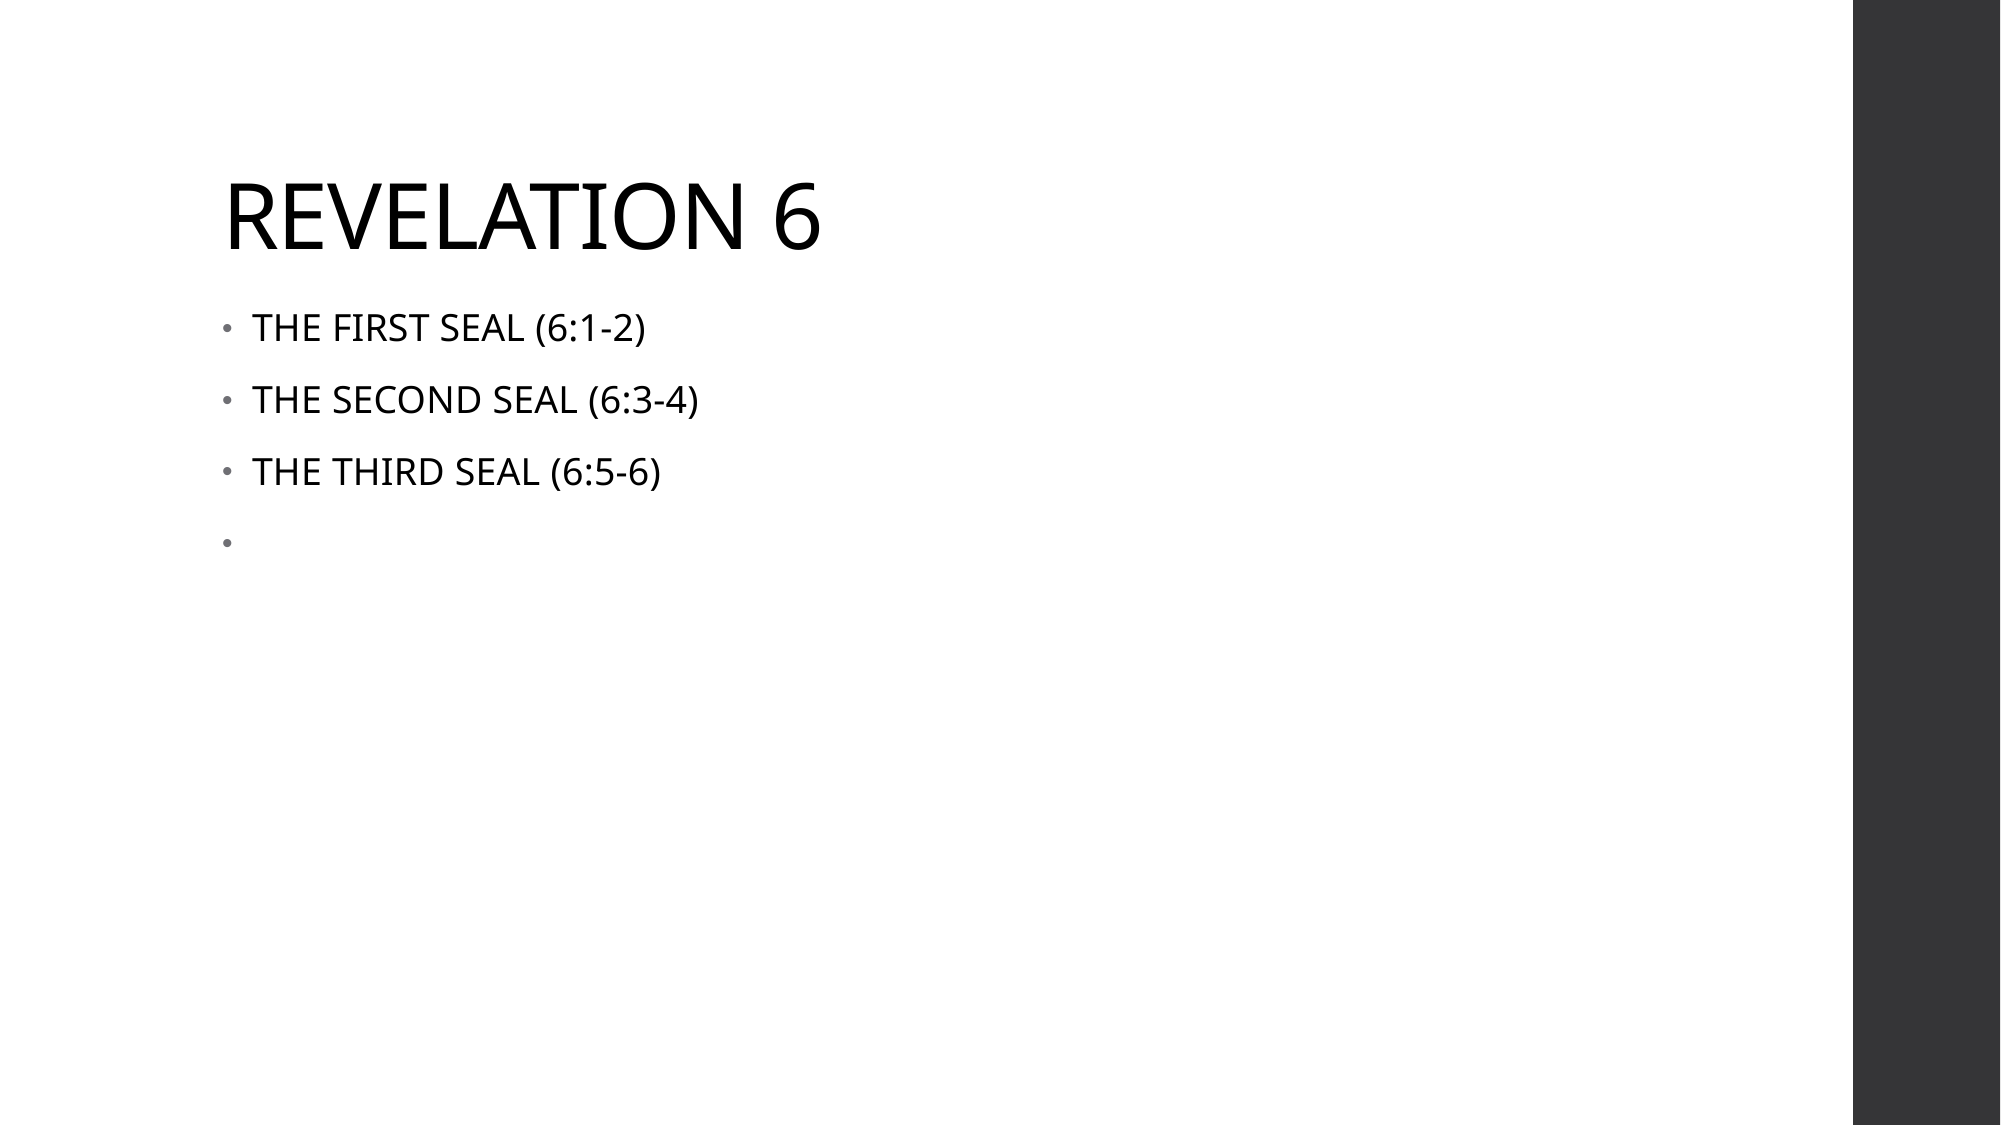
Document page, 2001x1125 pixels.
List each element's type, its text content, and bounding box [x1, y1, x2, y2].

title REVELATION 6 [206, 60, 1797, 278]
list THE FIRST SEAL (6:1-2) THE SECOND SEAL (6:3-4) THE THIRD SEAL (6:5-6) [206, 299, 1617, 1014]
